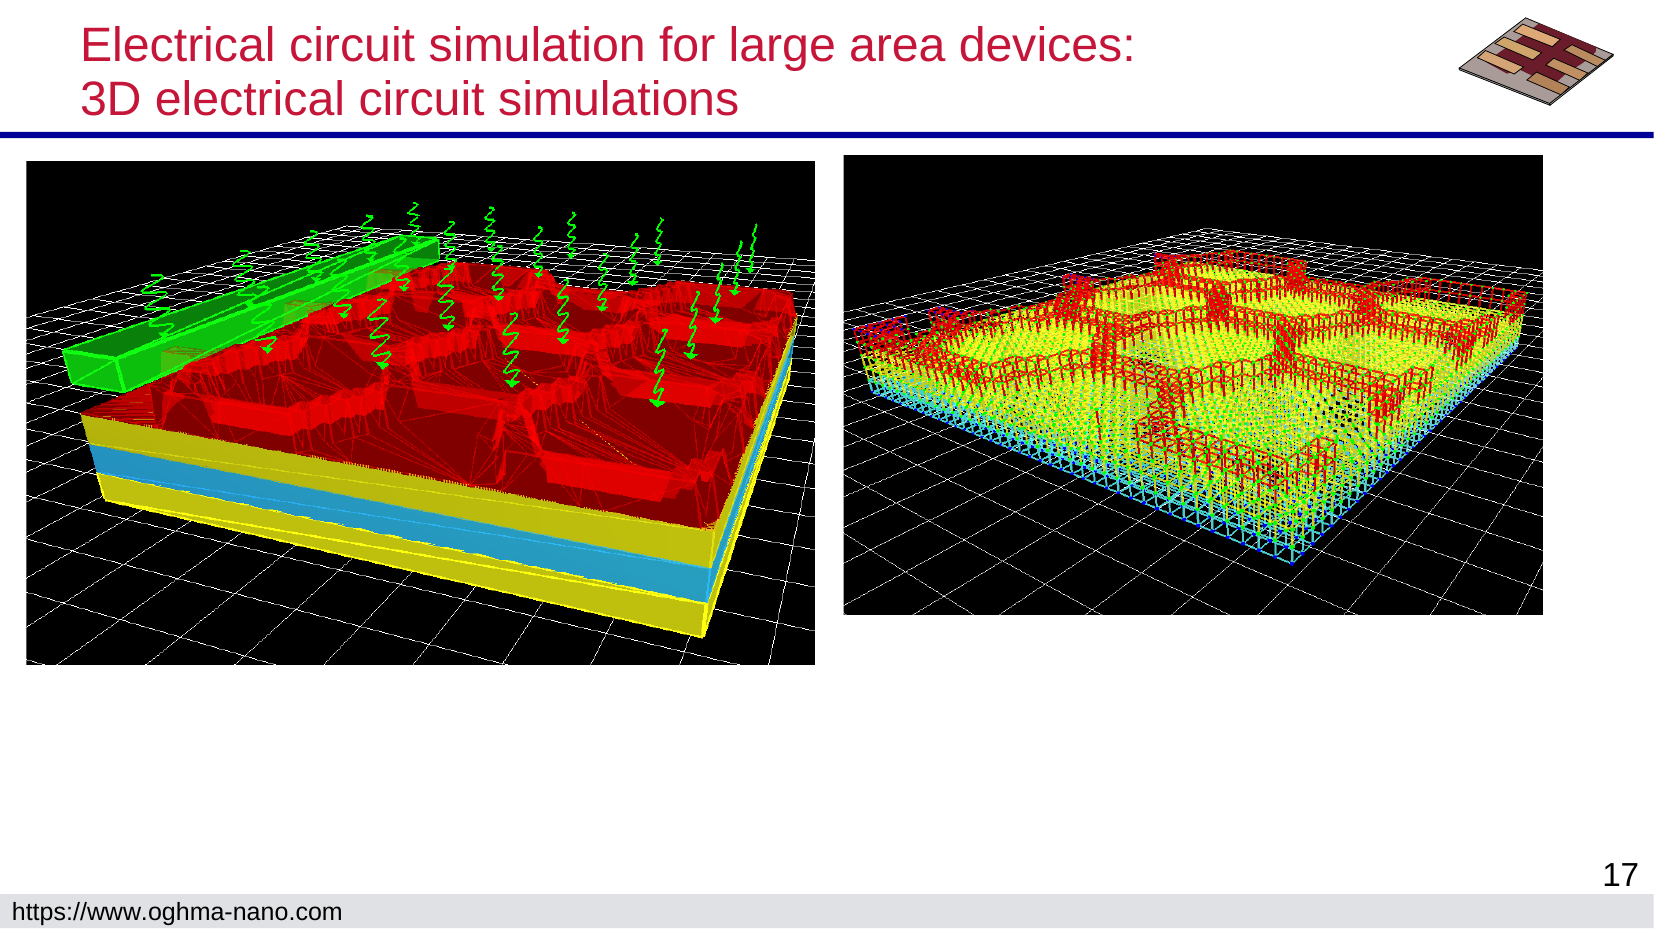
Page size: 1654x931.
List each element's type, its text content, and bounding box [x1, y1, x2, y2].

text_box <number> [1587, 845, 1654, 904]
picture [26, 161, 815, 665]
picture [843, 155, 1543, 615]
title Electrical circuit simulation for large area devices: 3D electrical circuit simulations [65, 9, 1430, 134]
